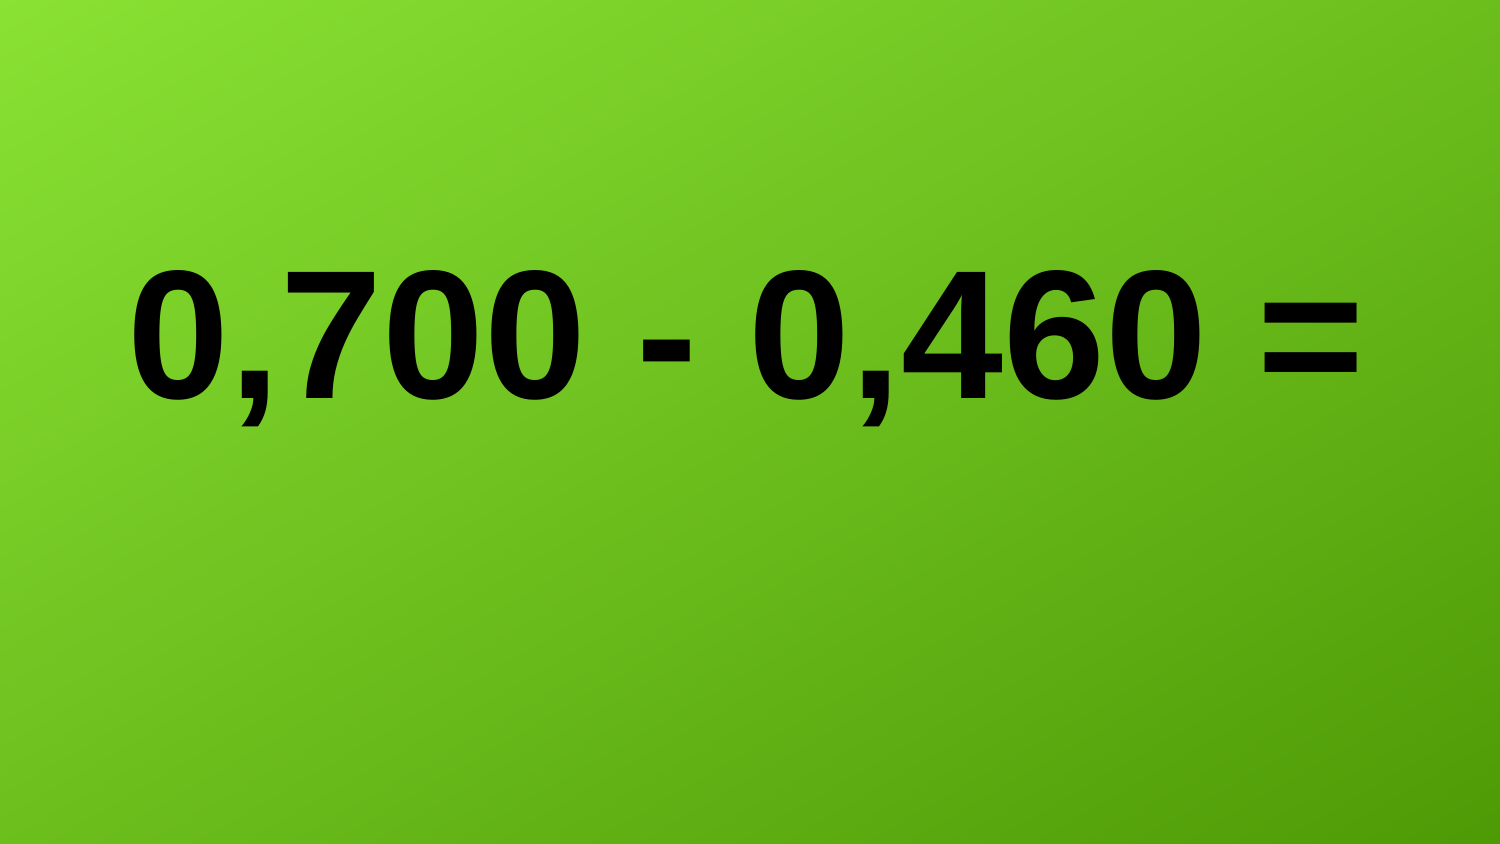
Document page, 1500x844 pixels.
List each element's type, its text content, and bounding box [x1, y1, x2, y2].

title 0,700 - 0,460 = [112, 259, 1388, 450]
